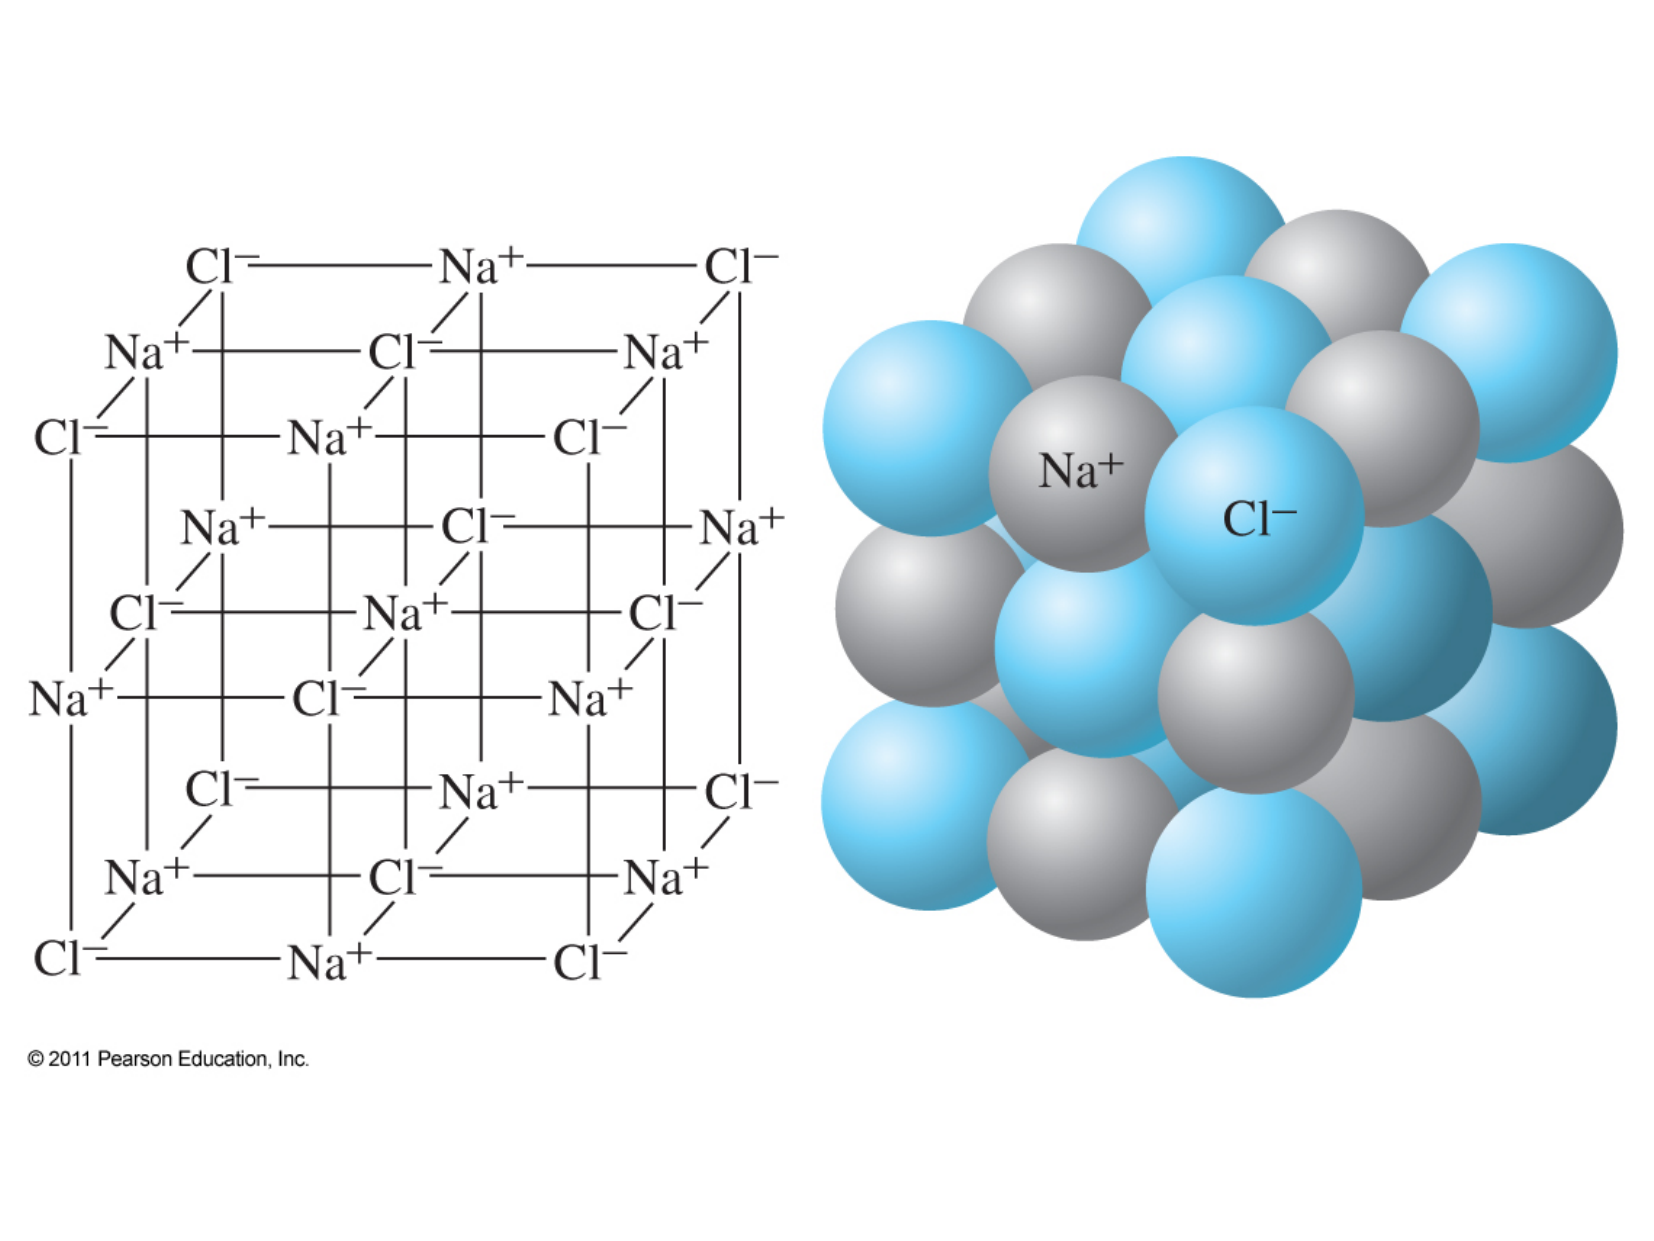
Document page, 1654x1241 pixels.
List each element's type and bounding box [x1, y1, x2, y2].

picture [0, 126, 1654, 1114]
